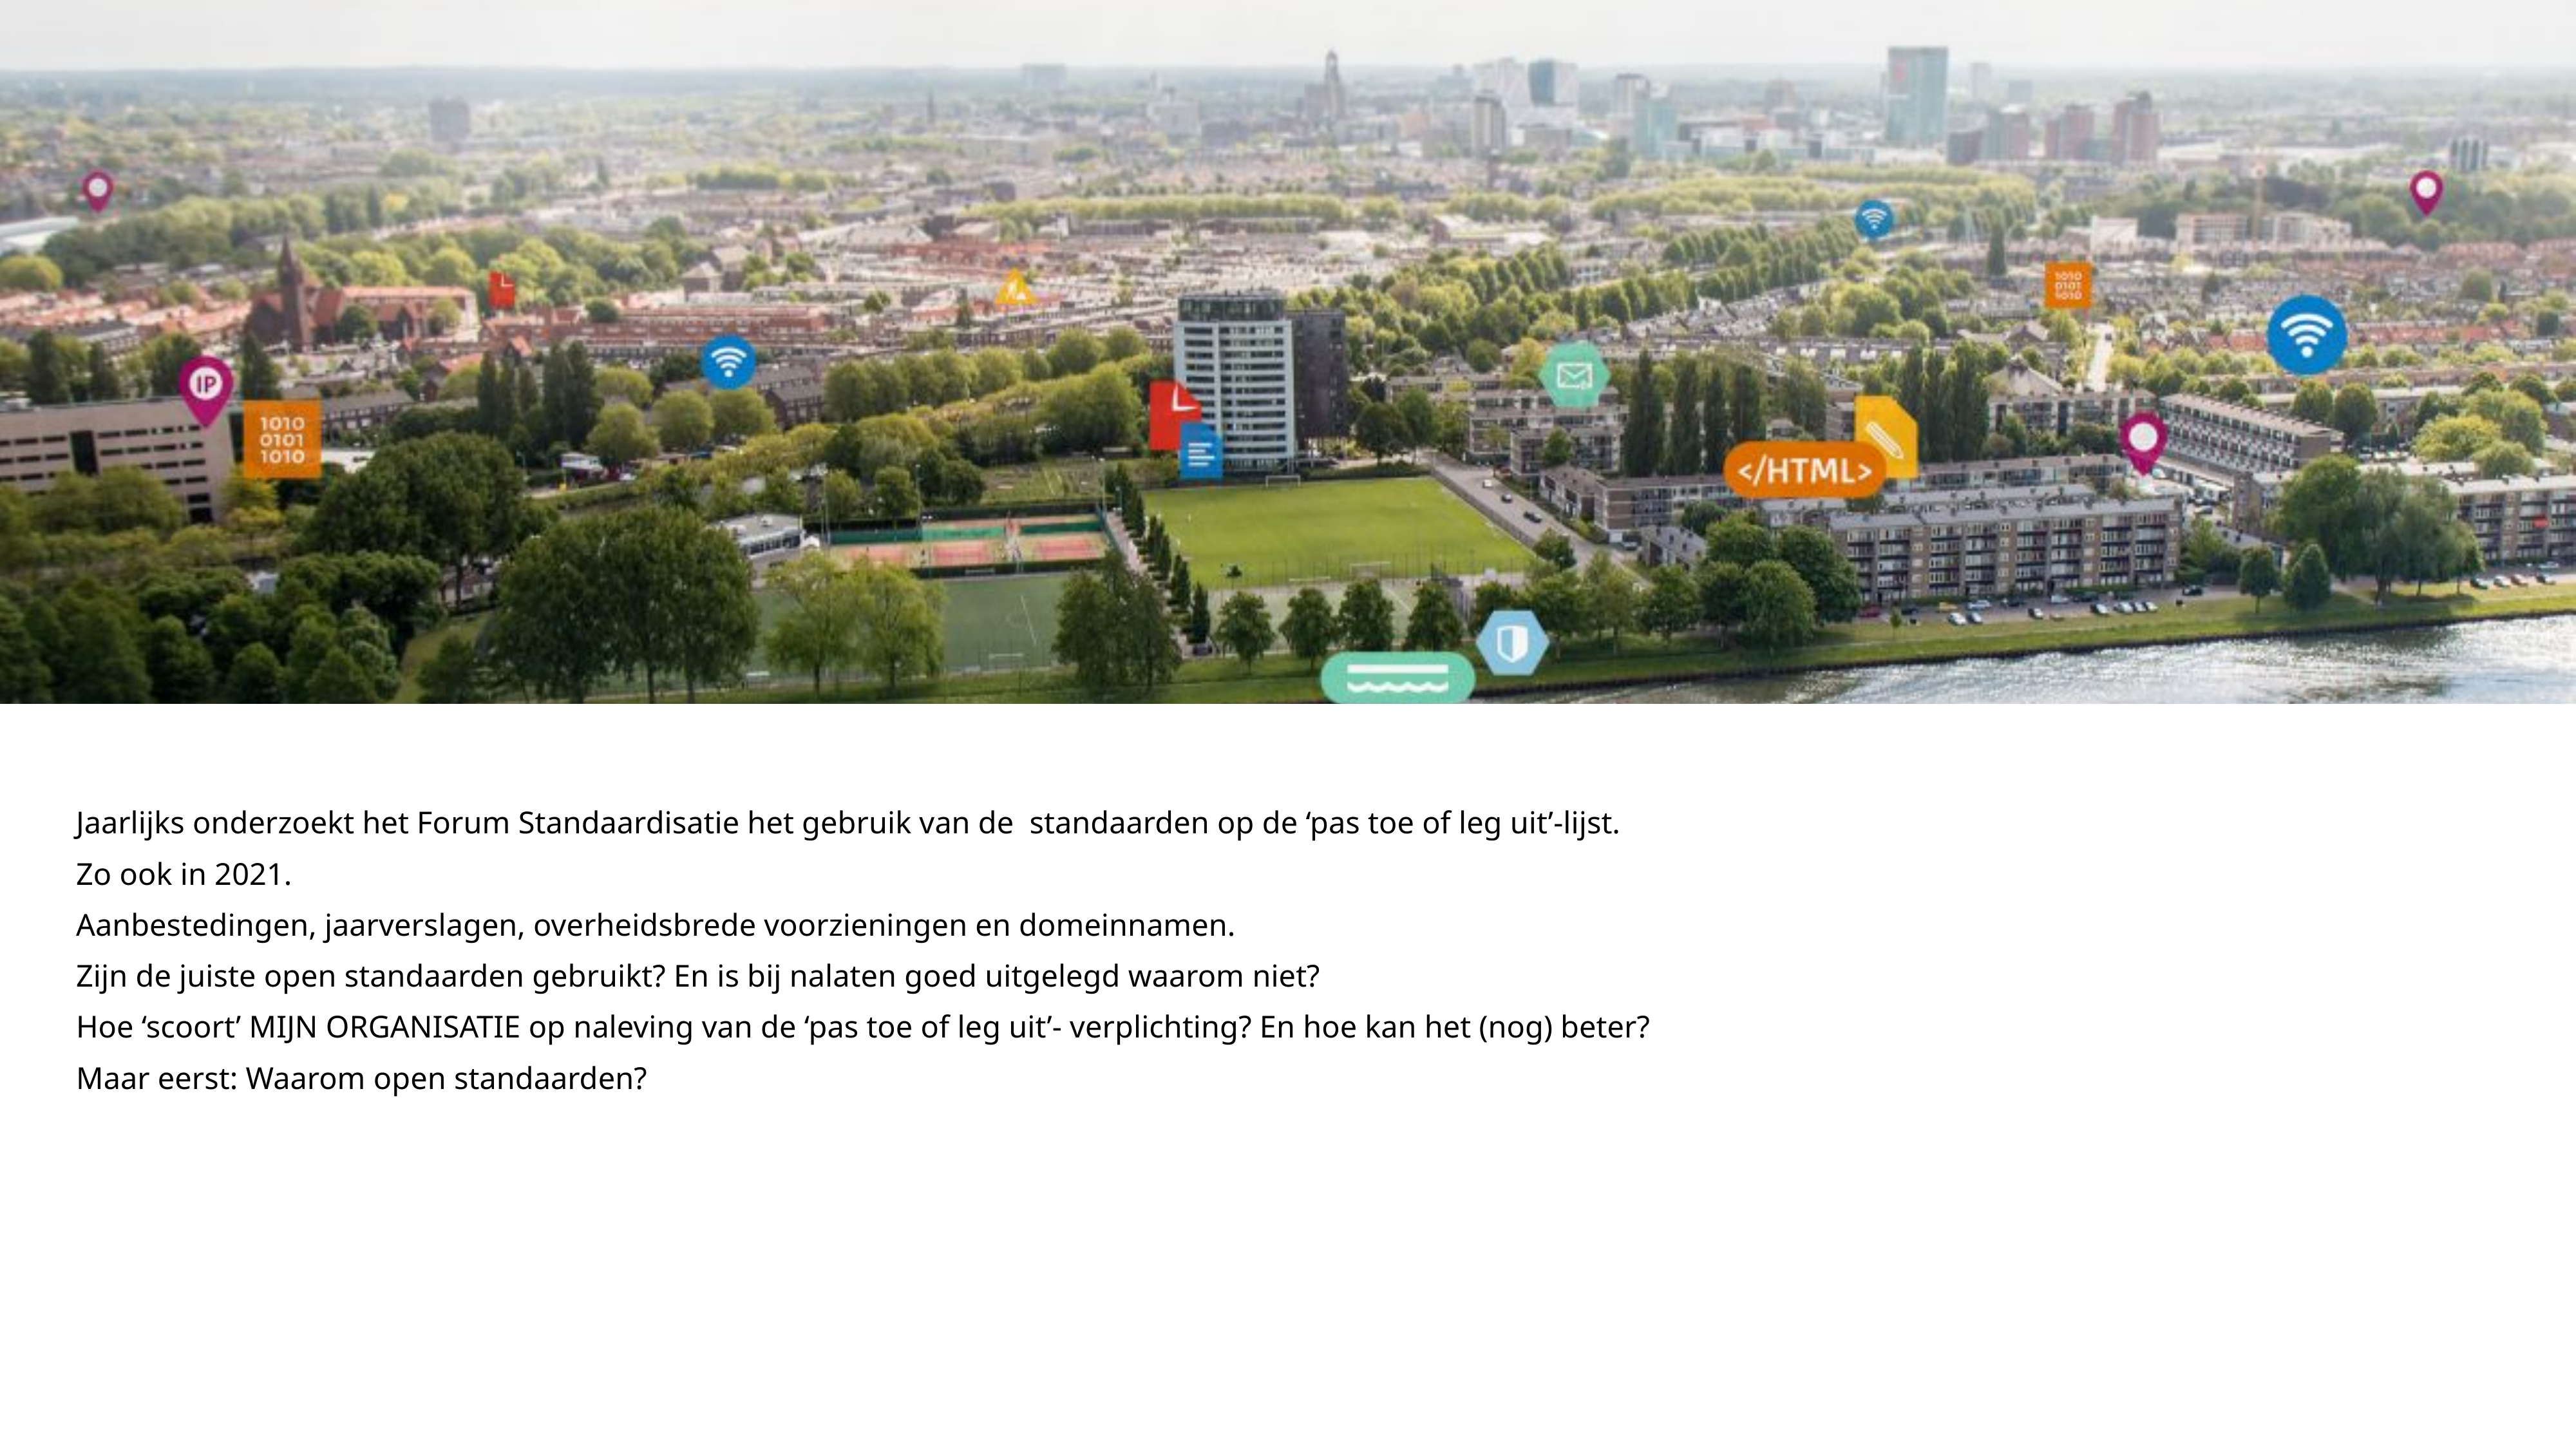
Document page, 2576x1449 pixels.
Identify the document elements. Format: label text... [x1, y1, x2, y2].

picture [0, 0, 2576, 704]
list Jaarlijks onderzoekt het Forum Standaardisatie het gebruik van de standaarden op de ‘pas toe of leg uit’-lijst. Zo ook in 2021. Aanbestedingen, jaarverslagen, overheidsbrede voorzieningen en domeinnamen. Zijn de juiste open standaarden gebruikt? En is bij nalaten goed uitgelegd waarom niet? Hoe ‘scoort’ MIJN ORGANISATIE op naleving van de ‘pas toe of leg uit’- verplichting? En hoe kan het (nog) beter? Maar eerst: Waarom open standaarden? [68, 788, 2492, 1369]
